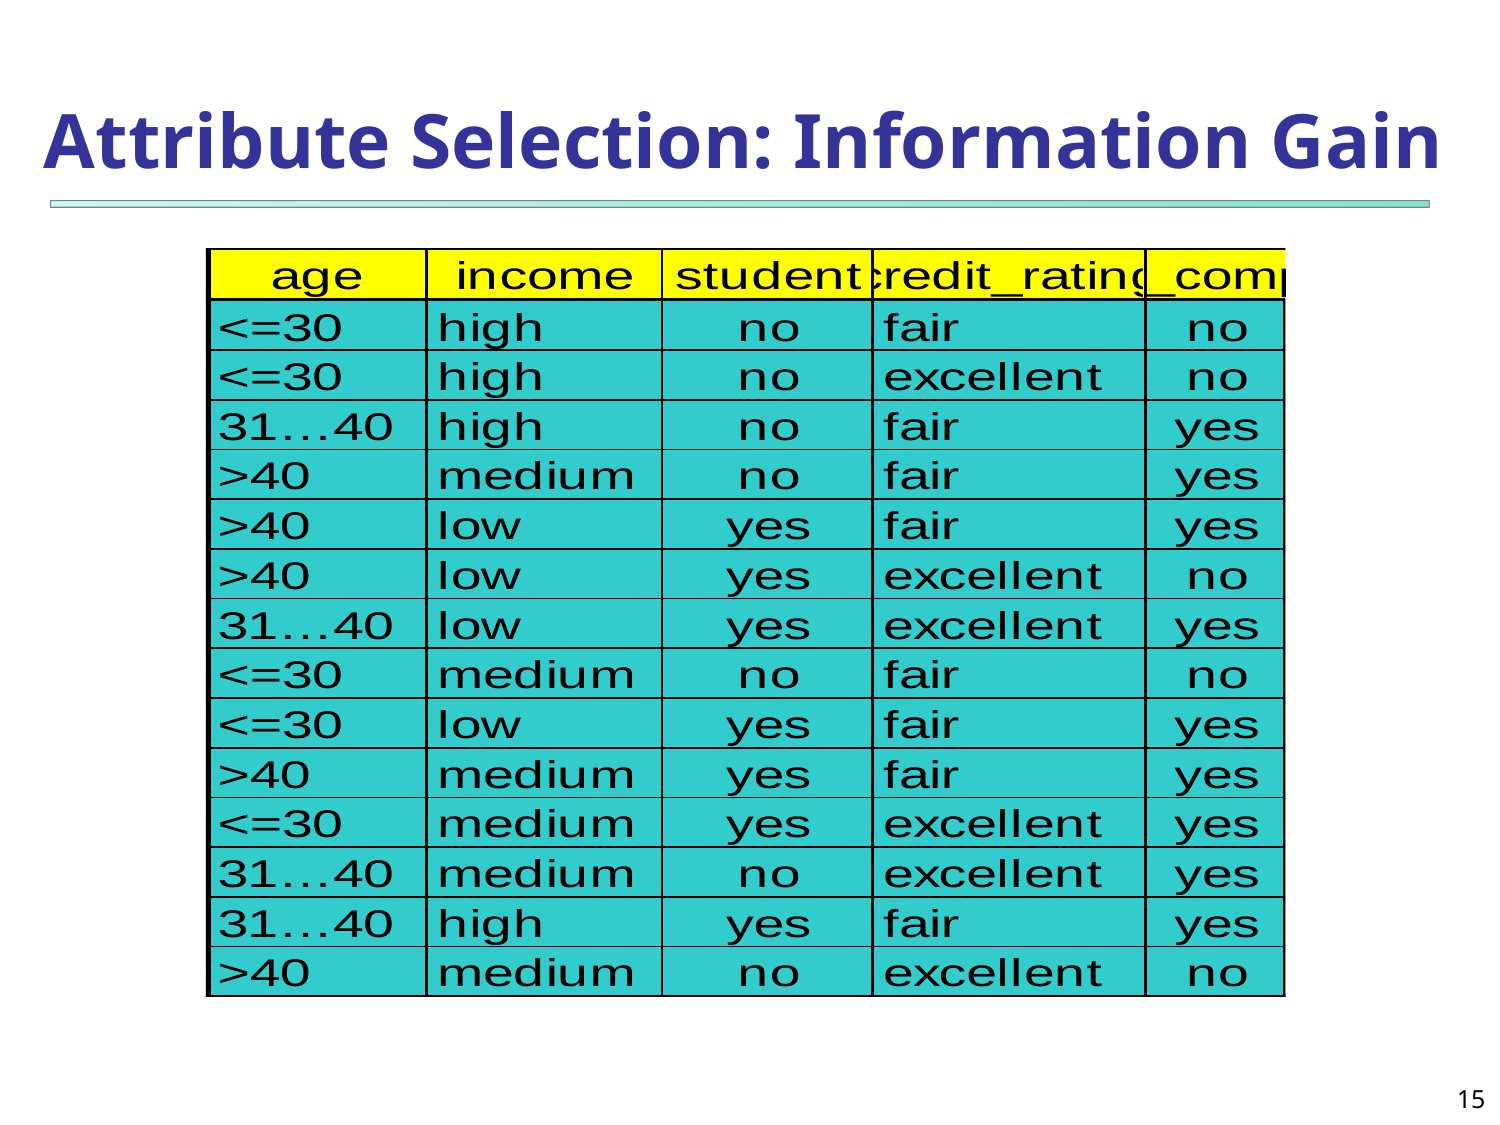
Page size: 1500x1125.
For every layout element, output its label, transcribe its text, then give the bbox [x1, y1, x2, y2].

text_box [205, 248, 1288, 999]
title Attribute Selection: Information Gain [24, 0, 1463, 192]
text_box <number> [1187, 1062, 1500, 1125]
